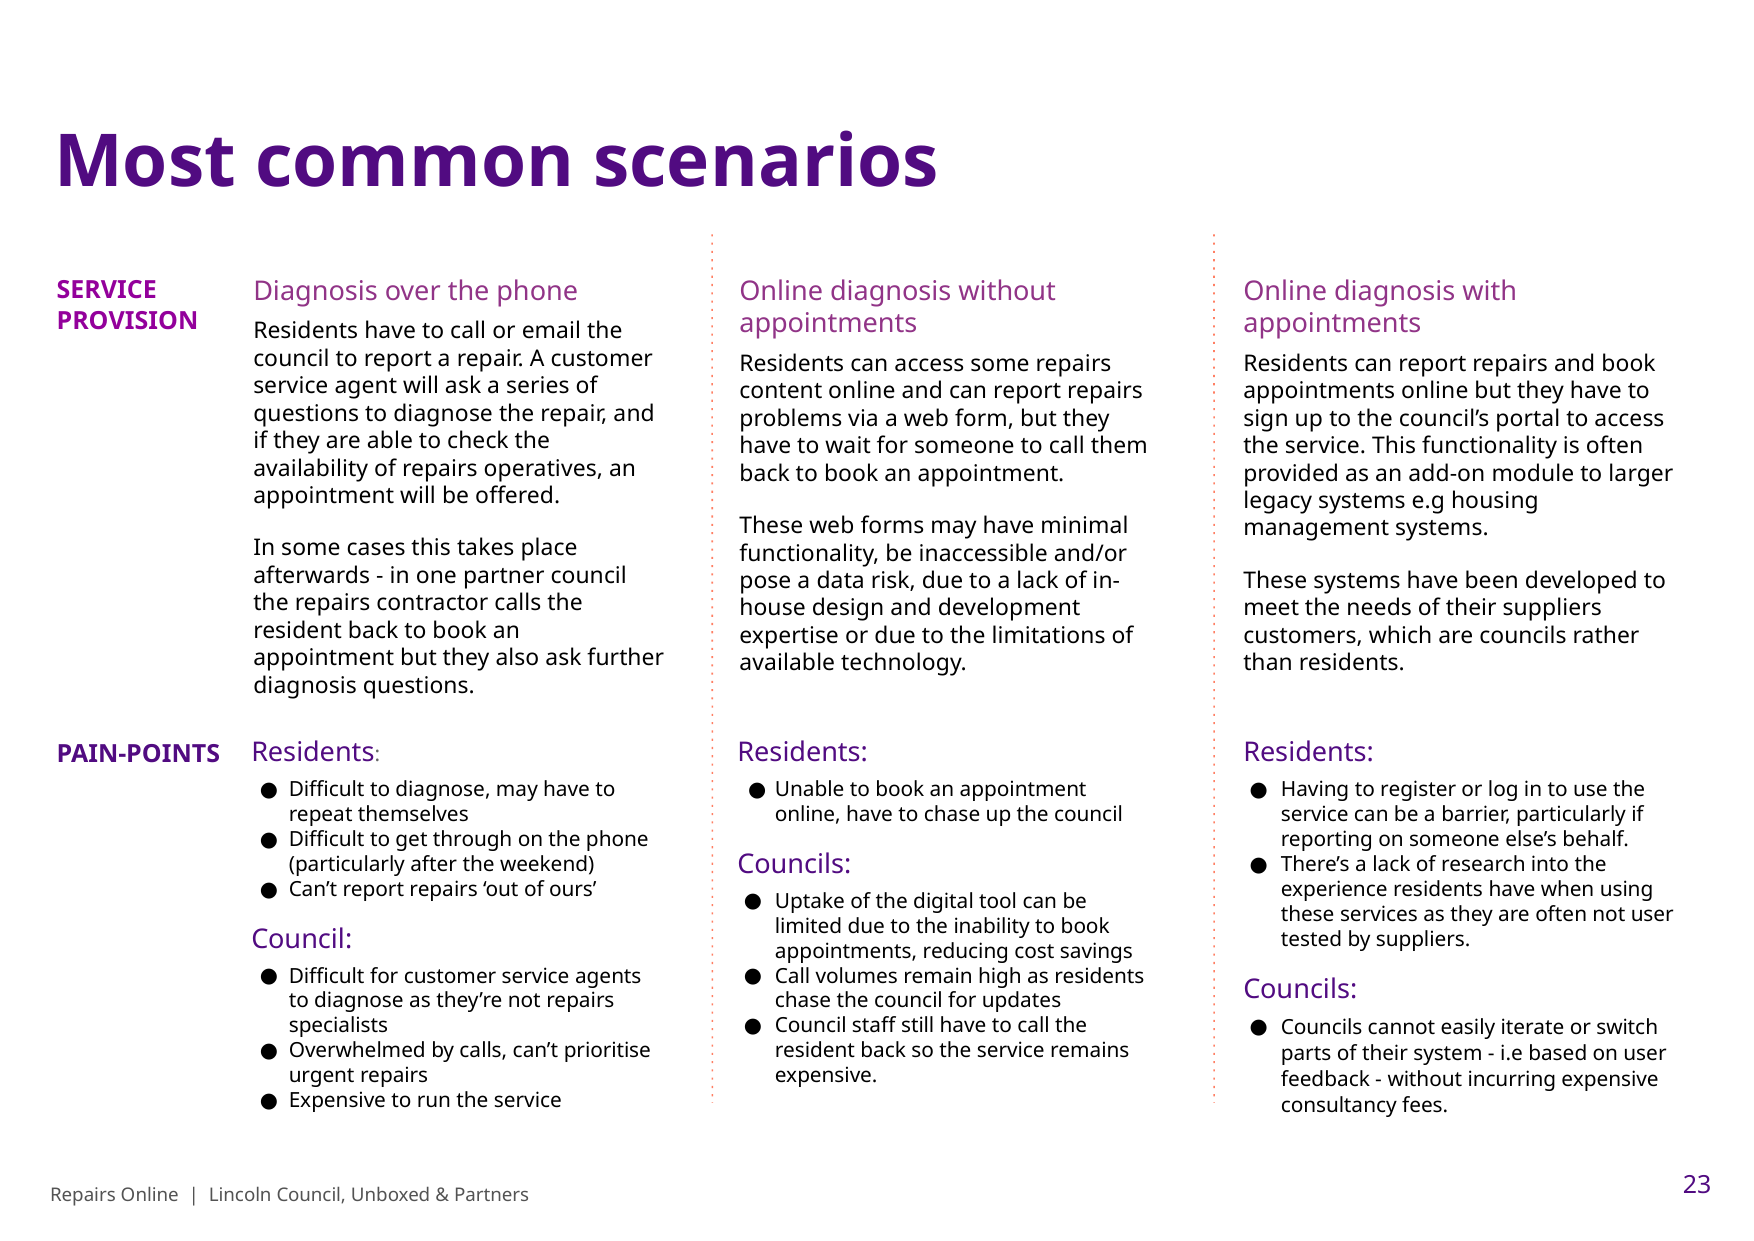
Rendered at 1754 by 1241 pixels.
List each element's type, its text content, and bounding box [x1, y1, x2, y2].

text_box Residents: Having to register or log in to use the service can be a barrier, particularly if reporting on someone else’s behalf. There’s a lack of research into the experience residents have when using these services as they are often not user tested by suppliers. Councils: Councils cannot easily iterate or switch parts of their system - i.e based on user feedback - without incurring expensive consultancy fees. [1224, 715, 1702, 1055]
text_box Diagnosis over the phone Residents have to call or email the council to report a repair. A customer service agent will ask a series of questions to diagnose the repair, and if they are able to check the availability of repairs operatives, an appointment will be offered. In some cases this takes place afterwards - in one partner council the repairs contractor calls the resident back to book an appointment but they also ask further diagnosis questions. [234, 253, 686, 706]
text_box Residents: Unable to book an appointment online, have to chase up the council Councils: Uptake of the digital tool can be limited due to the inability to book appointments, reducing cost savings Call volumes remain high as residents chase the council for updates Council staff still have to call the resident back so the service remains expensive. [718, 715, 1174, 1141]
title Most common scenarios [35, 94, 1532, 235]
text_box Online diagnosis without appointments Residents can access some repairs content online and can report repairs problems via a web form, but they have to wait for someone to call them back to book an appointment. These web forms may have minimal functionality, be inaccessible and/or pose a data risk, due to a lack of in-house design and development expertise or due to the limitations of available technology. [720, 253, 1182, 558]
text_box Online diagnosis with appointments Residents can report repairs and book appointments online but they have to sign up to the council’s portal to access the service. This functionality is often provided as an add-on module to larger legacy systems e.g housing management systems. These systems have been developed to meet the needs of their suppliers customers, which are councils rather than residents. [1224, 253, 1702, 635]
slide_number <number> [1625, 1138, 1731, 1234]
text_box PAIN-POINTS [37, 717, 232, 804]
text_box Residents: Difficult to diagnose, may have to repeat themselves Difficult to get through on the phone (particularly after the weekend) Can’t report repairs ‘out of ours’ Council: Difficult for customer service agents to diagnose as they’re not repairs specialists Overwhelmed by calls, can’t prioritise urgent repairs Expensive to run the service [232, 715, 684, 1006]
text_box SERVICE PROVISION [37, 252, 255, 340]
